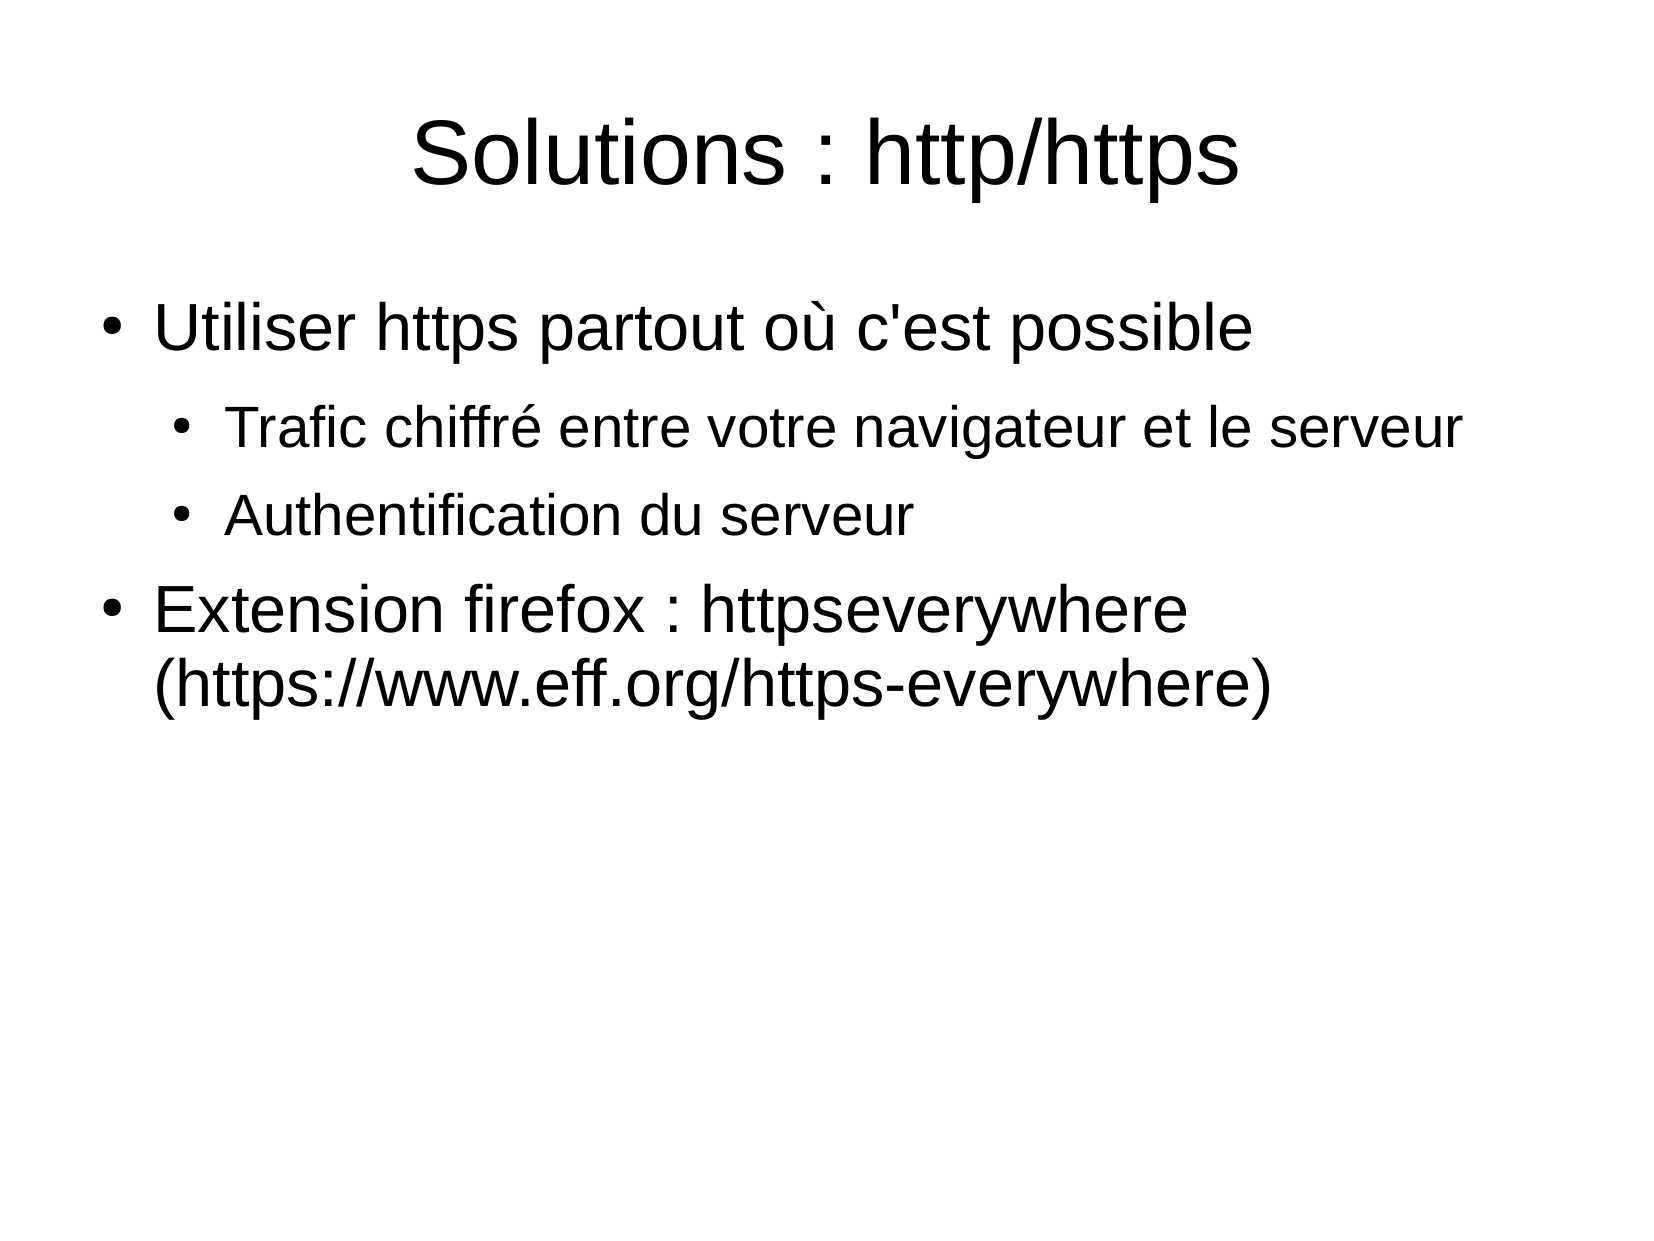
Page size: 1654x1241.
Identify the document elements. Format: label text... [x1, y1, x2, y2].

list Utiliser https partout où c'est possible Trafic chiffré entre votre navigateur et le serveur Authentification du serveur Extension firefox : httpseverywhere (https://www.eff.org/https-everywhere) [82, 290, 1571, 1109]
title Solutions : http/https [82, 49, 1571, 257]
